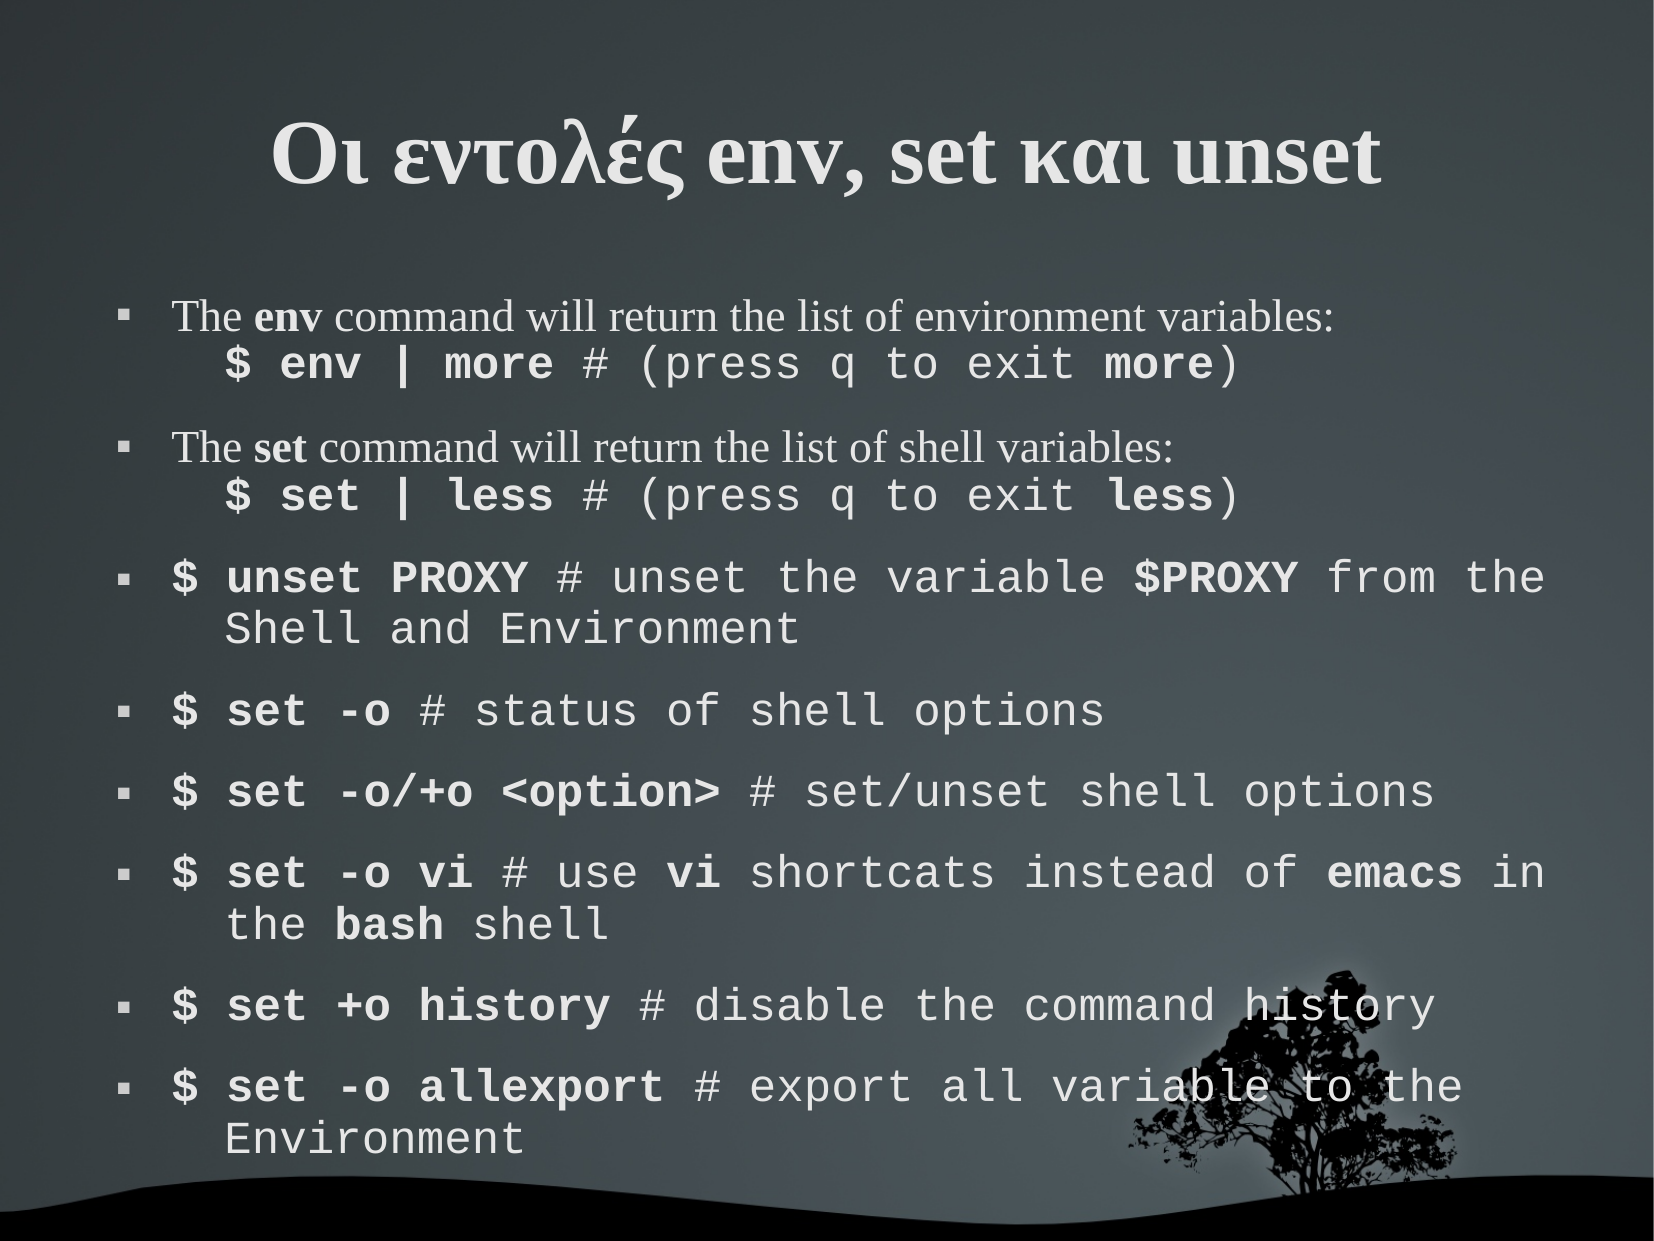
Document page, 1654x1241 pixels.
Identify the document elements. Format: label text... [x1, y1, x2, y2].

title Οι εντολές env, set και unset [82, 49, 1571, 257]
list The env command will return the list of environment variables: $ env | more # (press q to exit more) The set command will return the list of shell variables: $ set | less # (press q to exit less) $ unset PROXY # unset the variable $PROXY from the Shell and Environment $ set -o # status of shell options $ set -o/+o <option> # set/unset shell options $ set -o vi # use vi shortcats instead of emacs in the bash shell $ set +o history # disable the command history $ set -o allexport # export all variable to the Environment [82, 290, 1571, 1241]
picture [0, 0, 1654, 1241]
